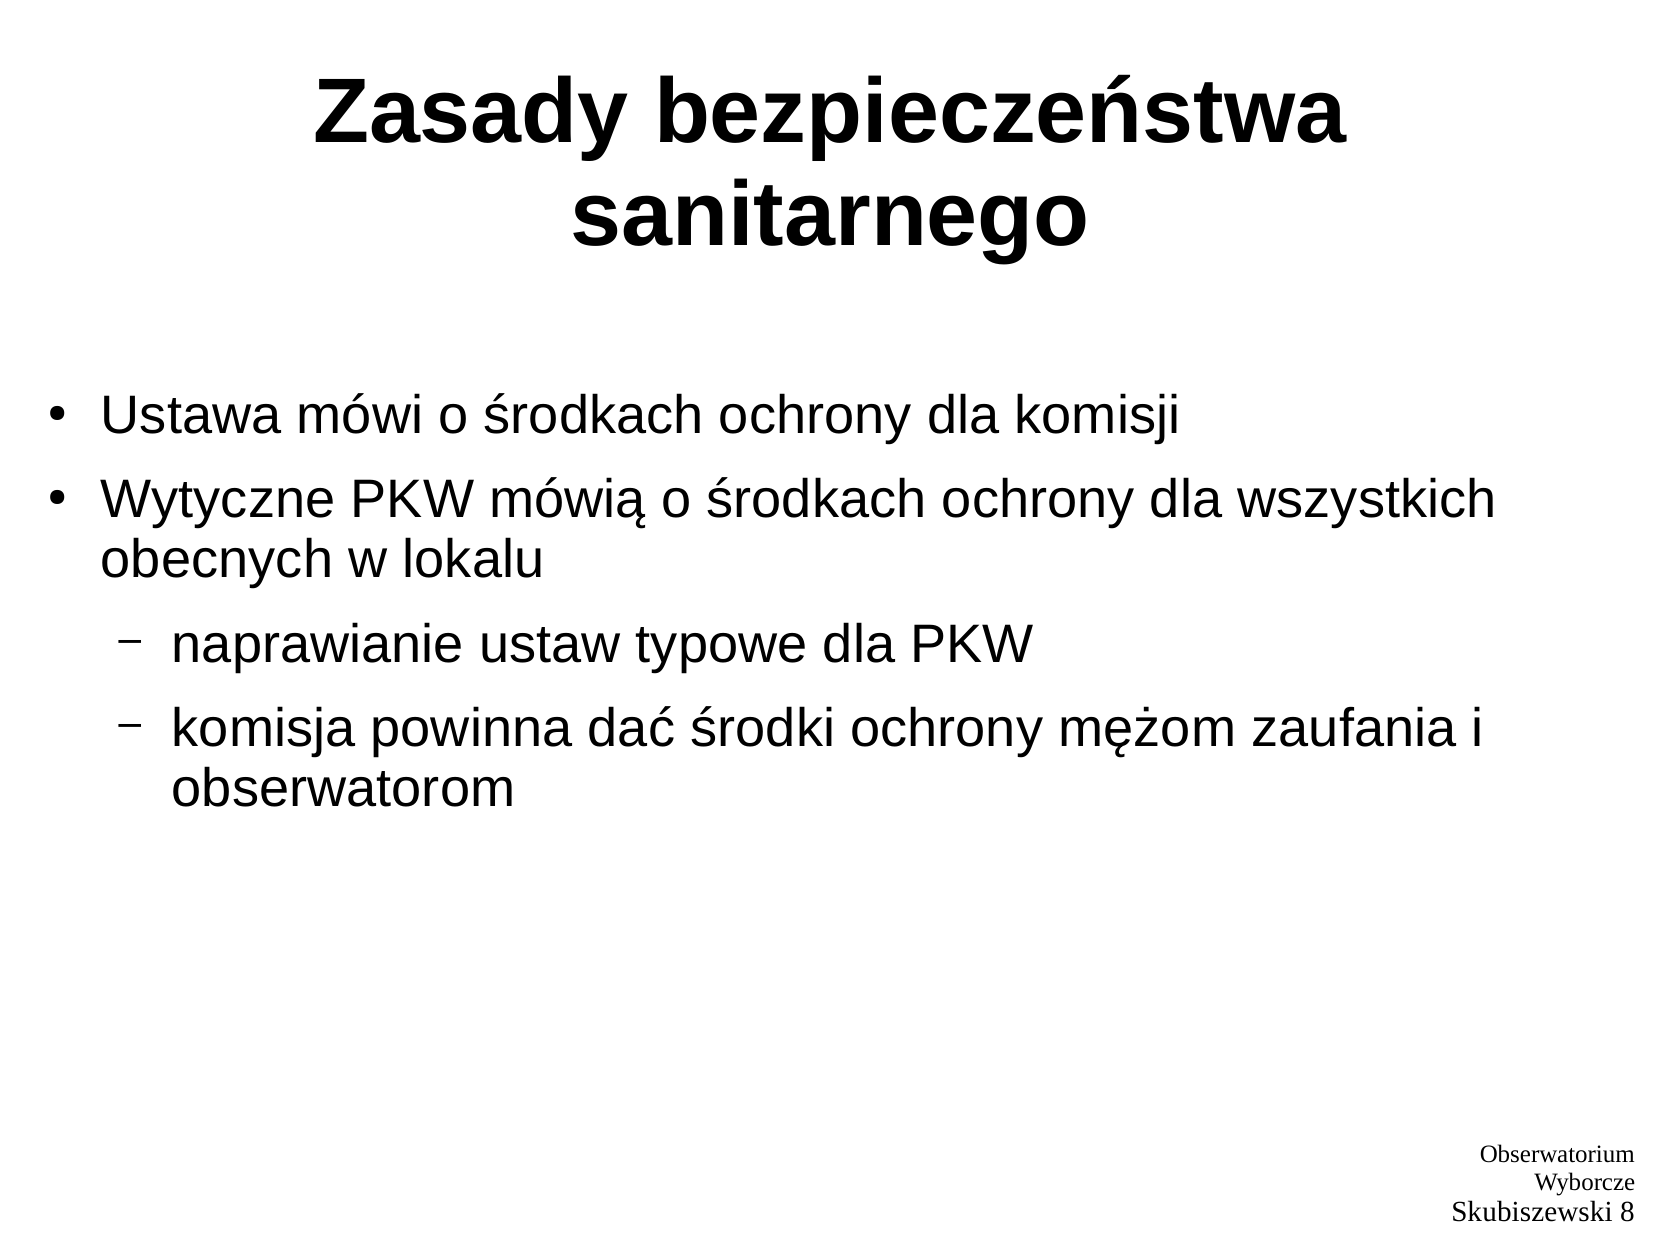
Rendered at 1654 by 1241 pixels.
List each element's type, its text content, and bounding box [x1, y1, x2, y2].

title Zasady bezpieczeństwa sanitarnego [86, 60, 1575, 266]
text_box [819, 581, 850, 658]
list Ustawa mówi o środkach ochrony dla komisji Wytyczne PKW mówią o środkach ochrony dla wszystkich obecnych w lokalu naprawianie ustaw typowe dla PKW komisja powinna dać środki ochrony mężom zaufania i obserwatorom [30, 300, 1583, 1201]
